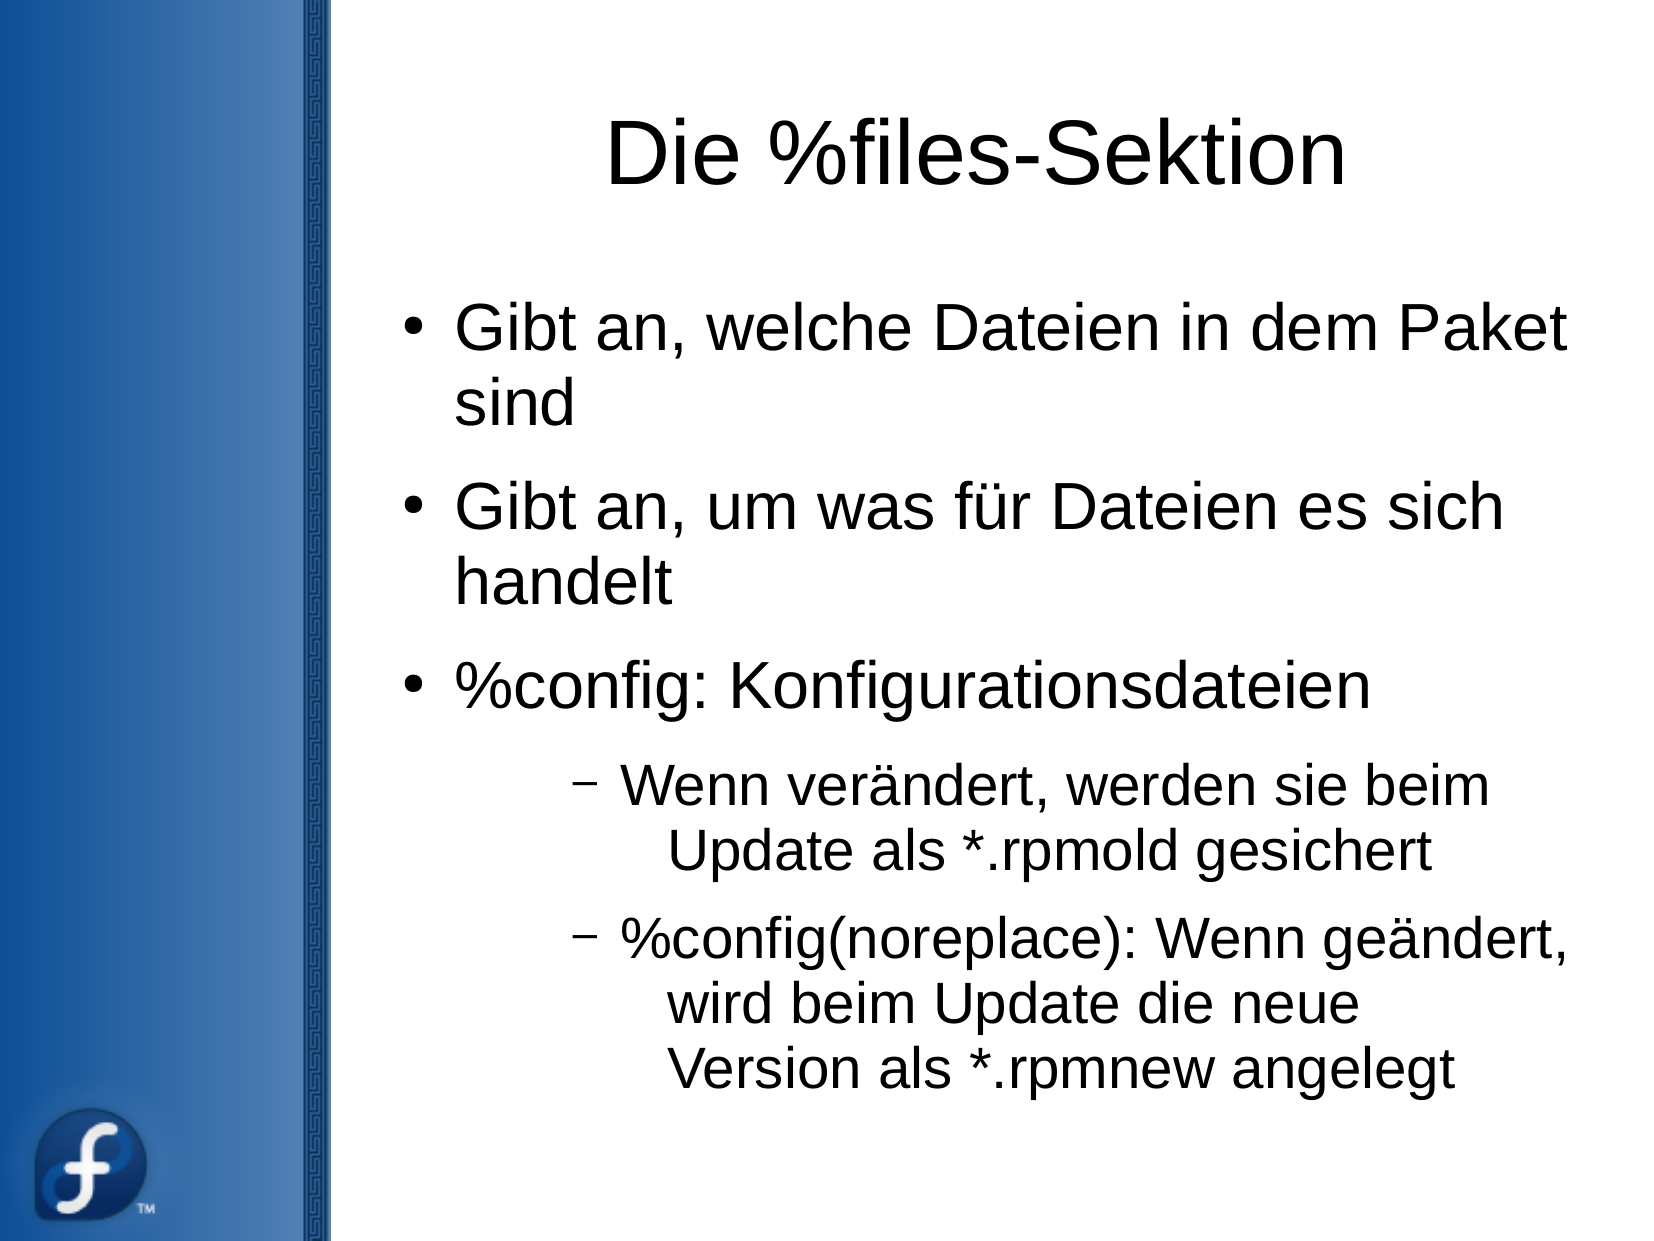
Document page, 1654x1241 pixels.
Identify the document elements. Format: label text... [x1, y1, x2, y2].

list Gibt an, welche Dateien in dem Paket sind Gibt an, um was für Dateien es sich handelt %config: Konfigurationsdateien Wenn verändert, werden sie beim Update als *.rpmold gesichert %config(noreplace): Wenn geändert, wird beim Update die neue Version als *.rpmnew angelegt [383, 290, 1571, 1102]
title Die %files-Sektion [383, 49, 1571, 257]
picture [0, 0, 331, 1241]
